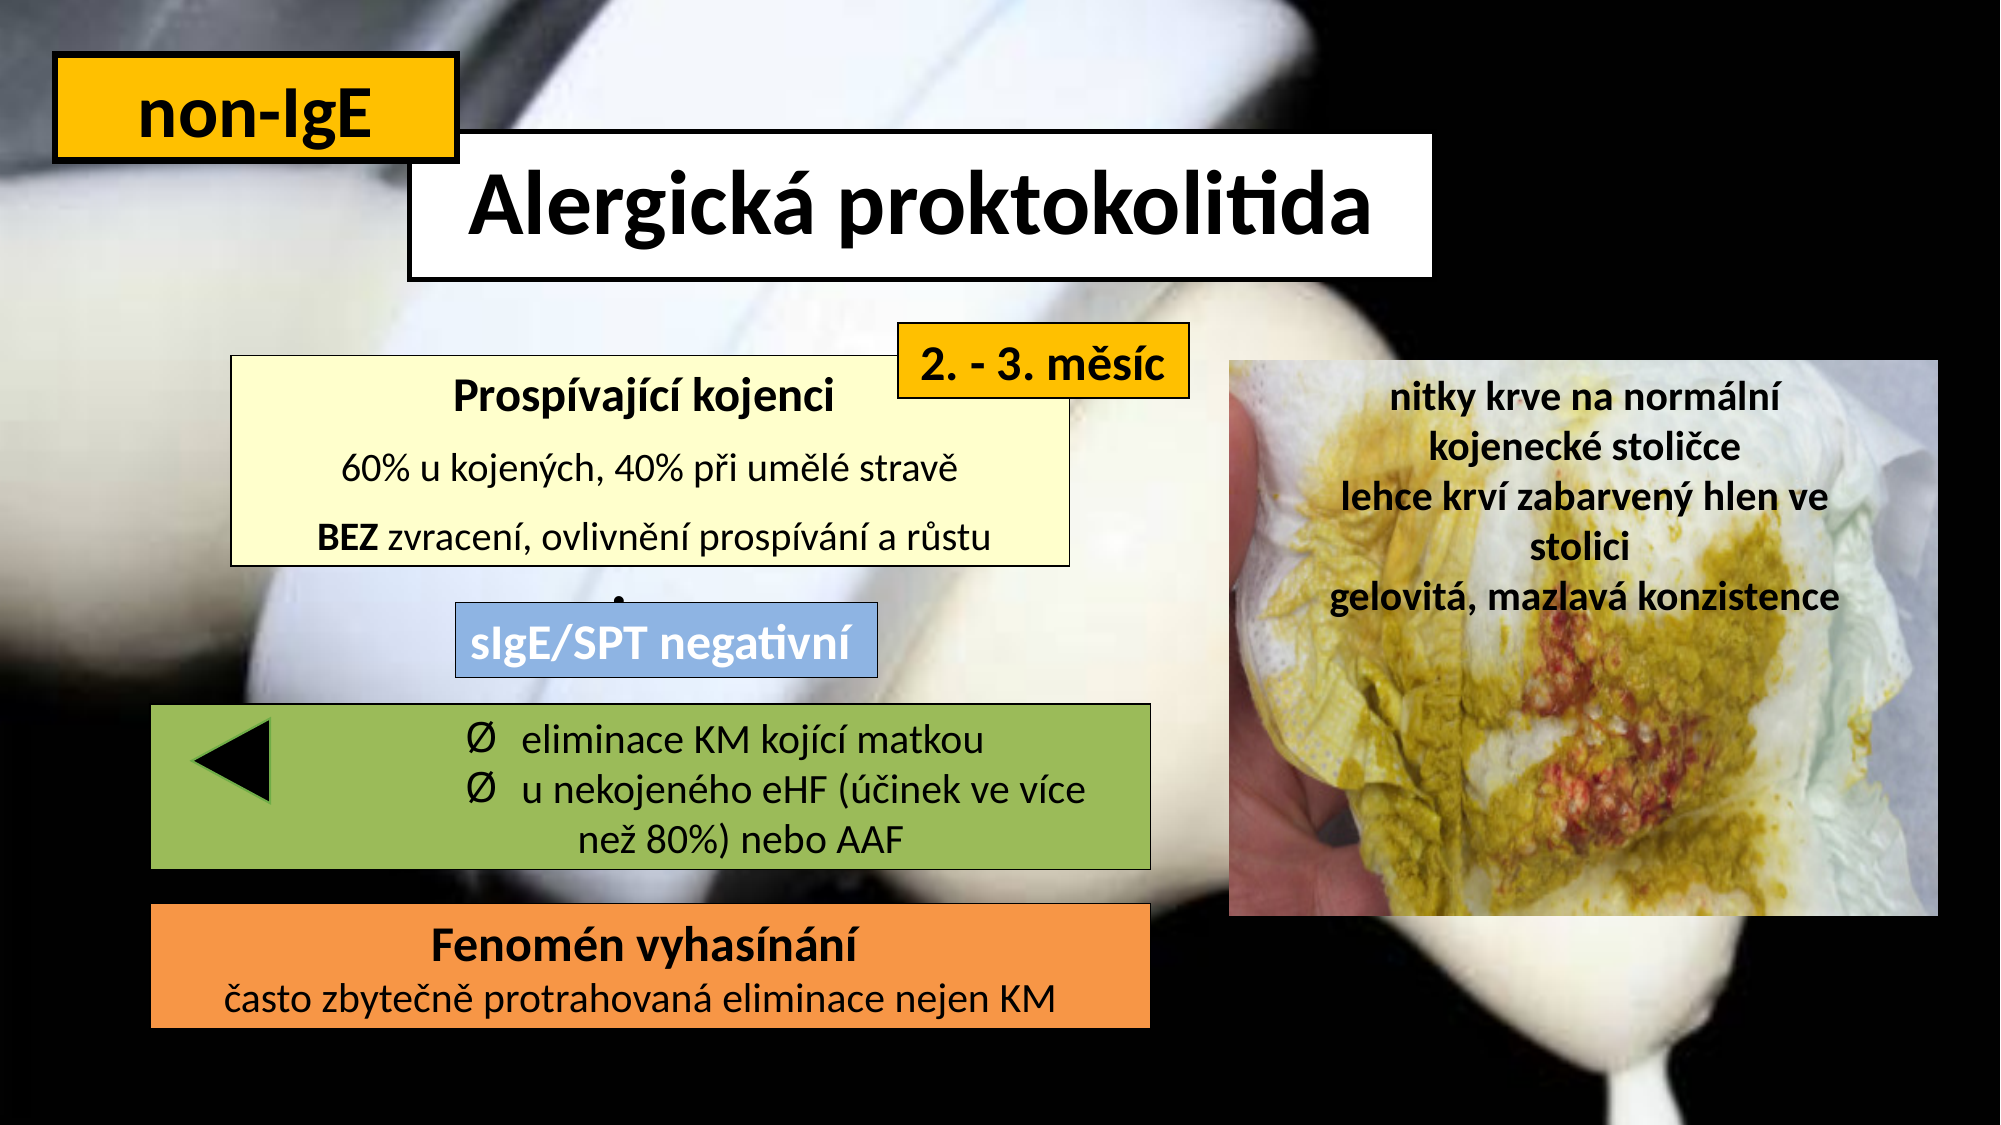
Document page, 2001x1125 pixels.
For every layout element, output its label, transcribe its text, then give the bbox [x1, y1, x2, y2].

text_box [191, 718, 271, 804]
list Prospívající kojenci 60% u kojených, 40% při umělé stravě BEZ zvracení, ovlivnění prospívání a růstu [230, 355, 1070, 567]
text_box nitky krve na normální kojenecké stoličce lehce krví zabarvený hlen ve stolici gelovitá, mazlavá konzistence [1302, 361, 1868, 626]
text_box eliminace KM kojící matkou u nekojeného eHF (účinek ve více než 80%) nebo AAF [150, 704, 1150, 869]
text_box non-IgE [55, 54, 457, 161]
text_box Alergická proktokolitida [409, 131, 1435, 280]
text_box 2. - 3. měsíc [898, 323, 1189, 398]
text_box Fenomén vyhasínání často zbytečně protrahovaná eliminace nejen KM [150, 904, 1150, 1029]
text_box sIgE/SPT negativní [456, 602, 877, 677]
picture [0, 0, 2000, 1125]
